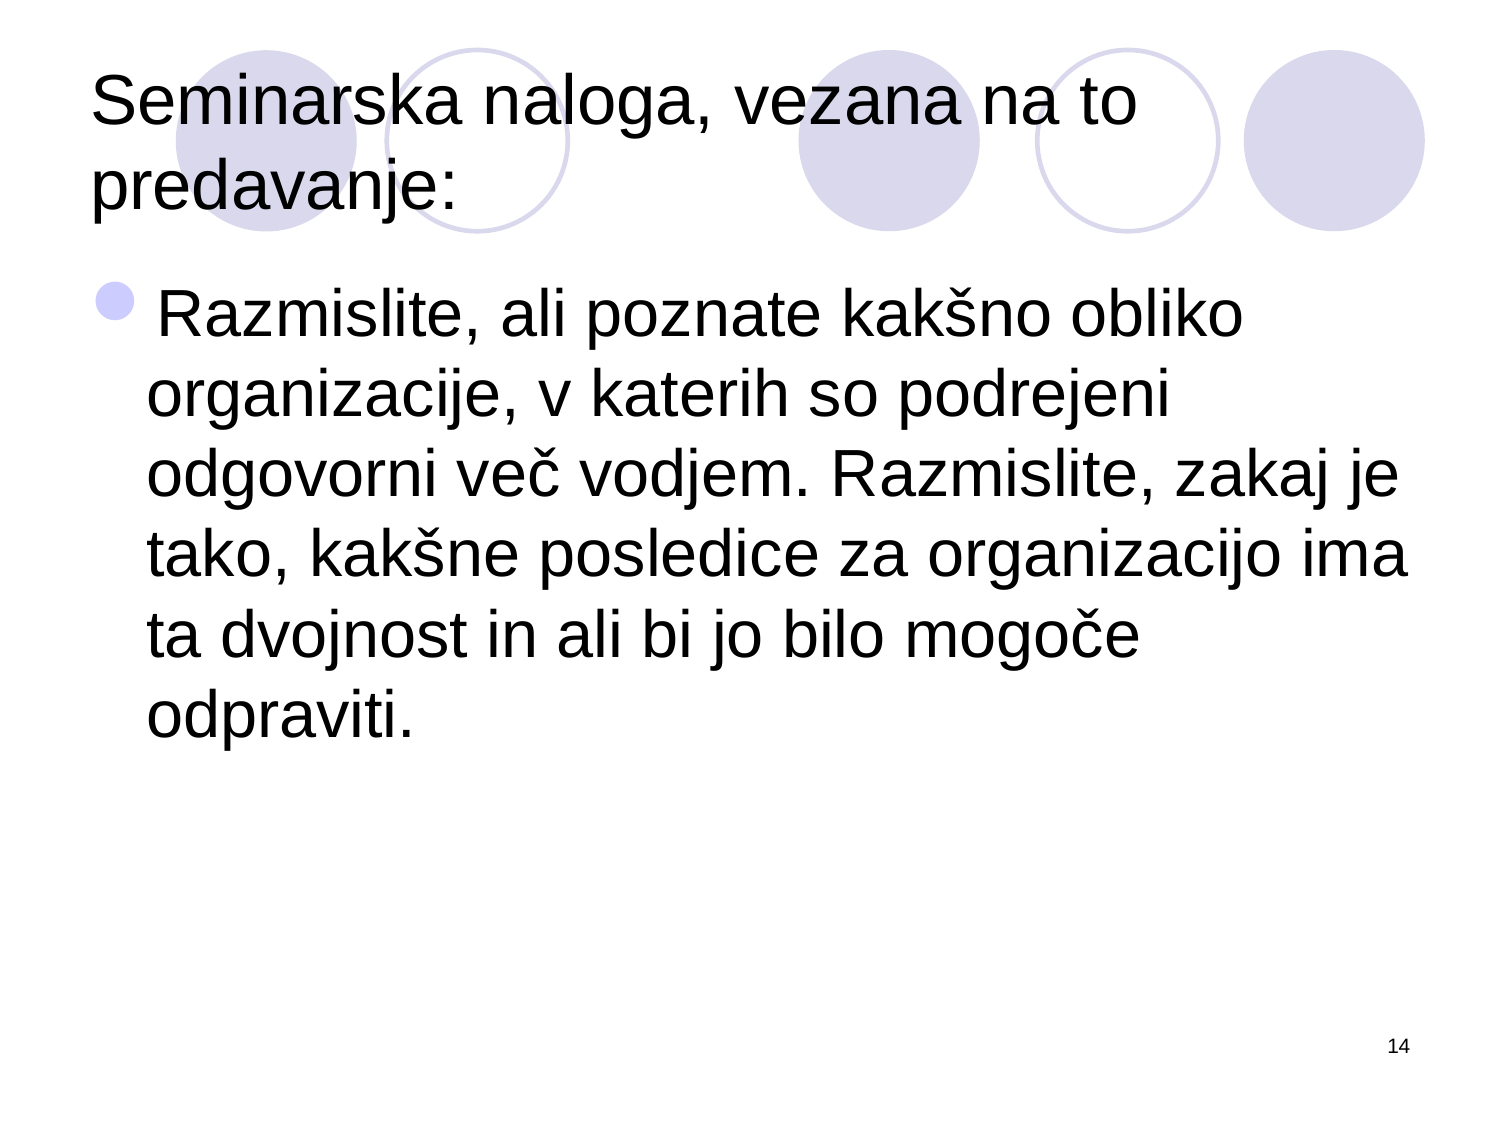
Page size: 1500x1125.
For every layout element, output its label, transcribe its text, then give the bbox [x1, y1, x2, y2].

list Razmislite, ali poznate kakšno obliko organizacije, v katerih so podrejeni odgovorni več vodjem. Razmislite, zakaj je tako, kakšne posledice za organizacijo ima ta dvojnost in ali bi jo bilo mogoče odpraviti. [75, 262, 1426, 1006]
title Seminarska naloga, vezana na to predavanje: [75, 45, 1426, 233]
text_box <number> [1074, 1025, 1426, 1101]
